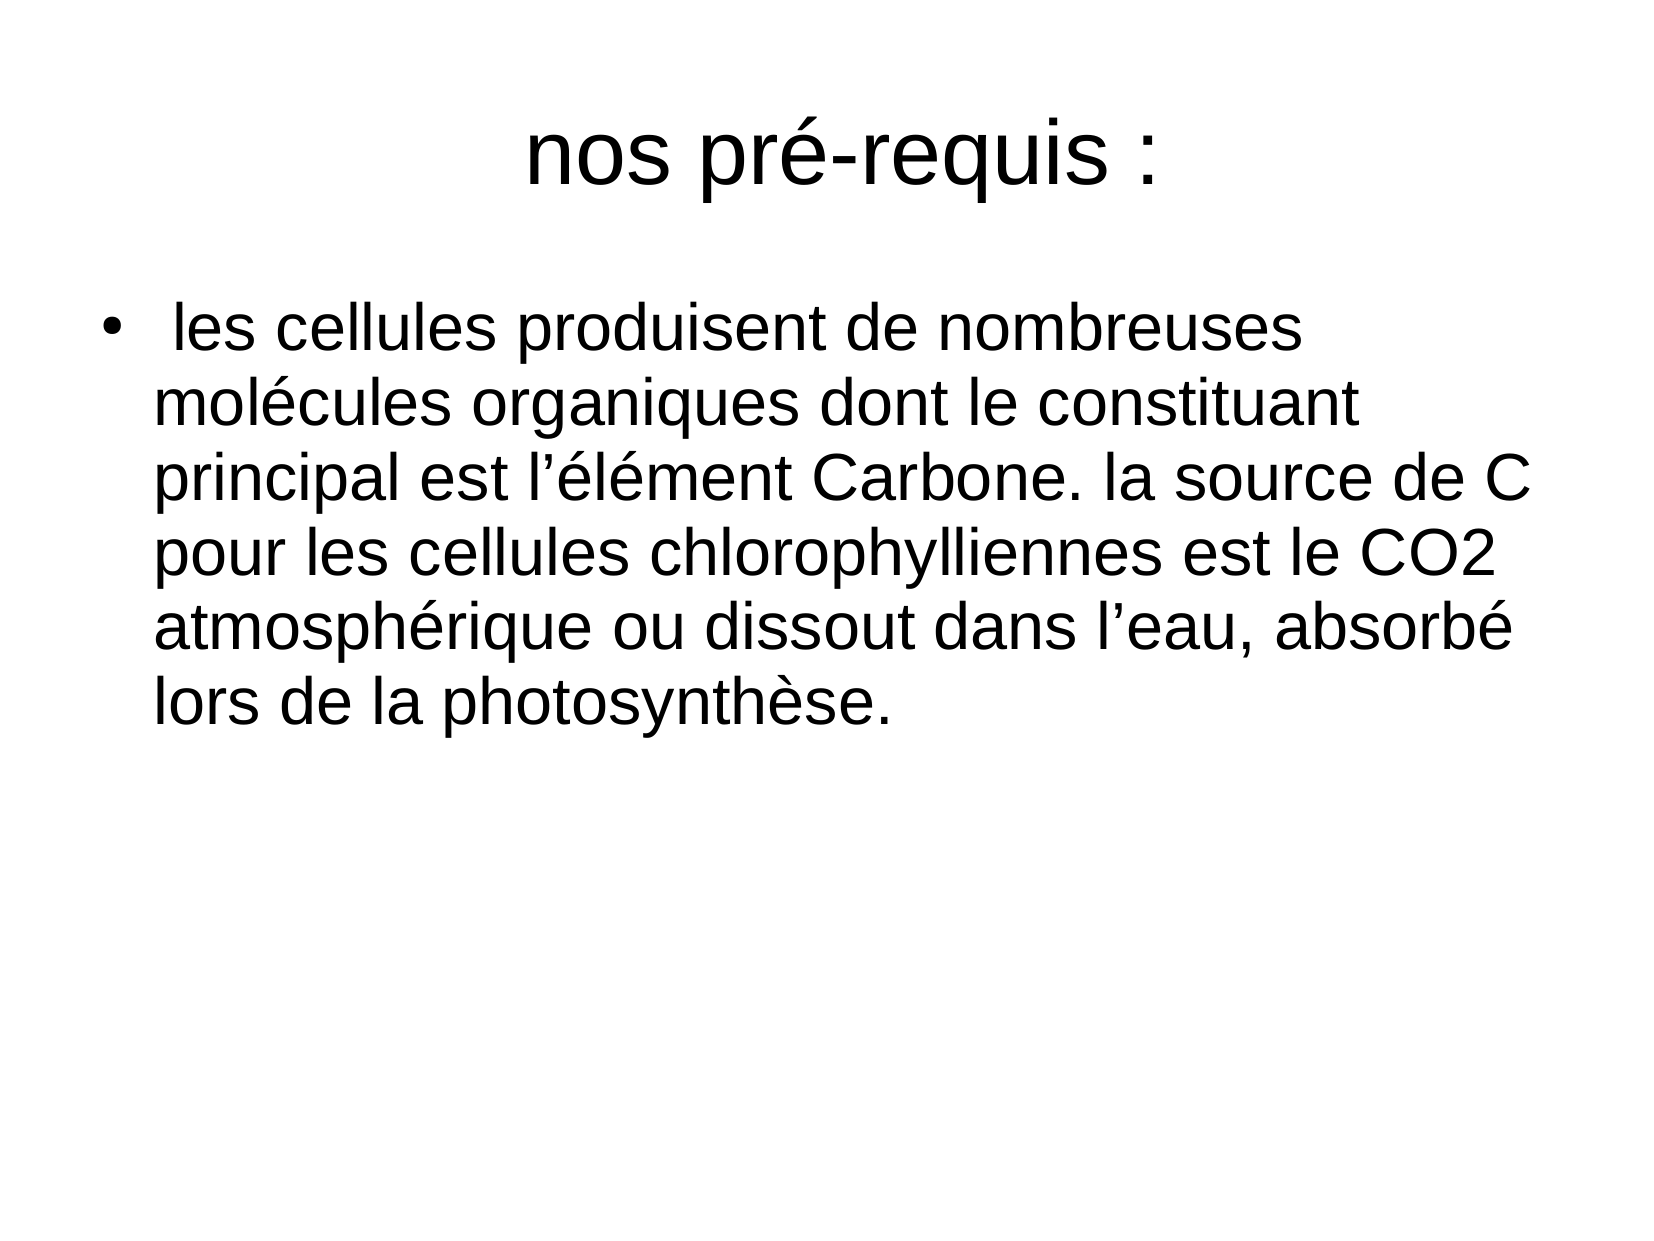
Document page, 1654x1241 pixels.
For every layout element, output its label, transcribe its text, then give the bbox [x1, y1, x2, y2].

title nos pré-requis : [82, 56, 1571, 250]
list les cellules produisent de nombreuses molécules organiques dont le constituant principal est l’élément Carbone. la source de C pour les cellules chlorophylliennes est le CO2 atmosphérique ou dissout dans l’eau, absorbé lors de la photosynthèse. [82, 290, 1571, 1094]
